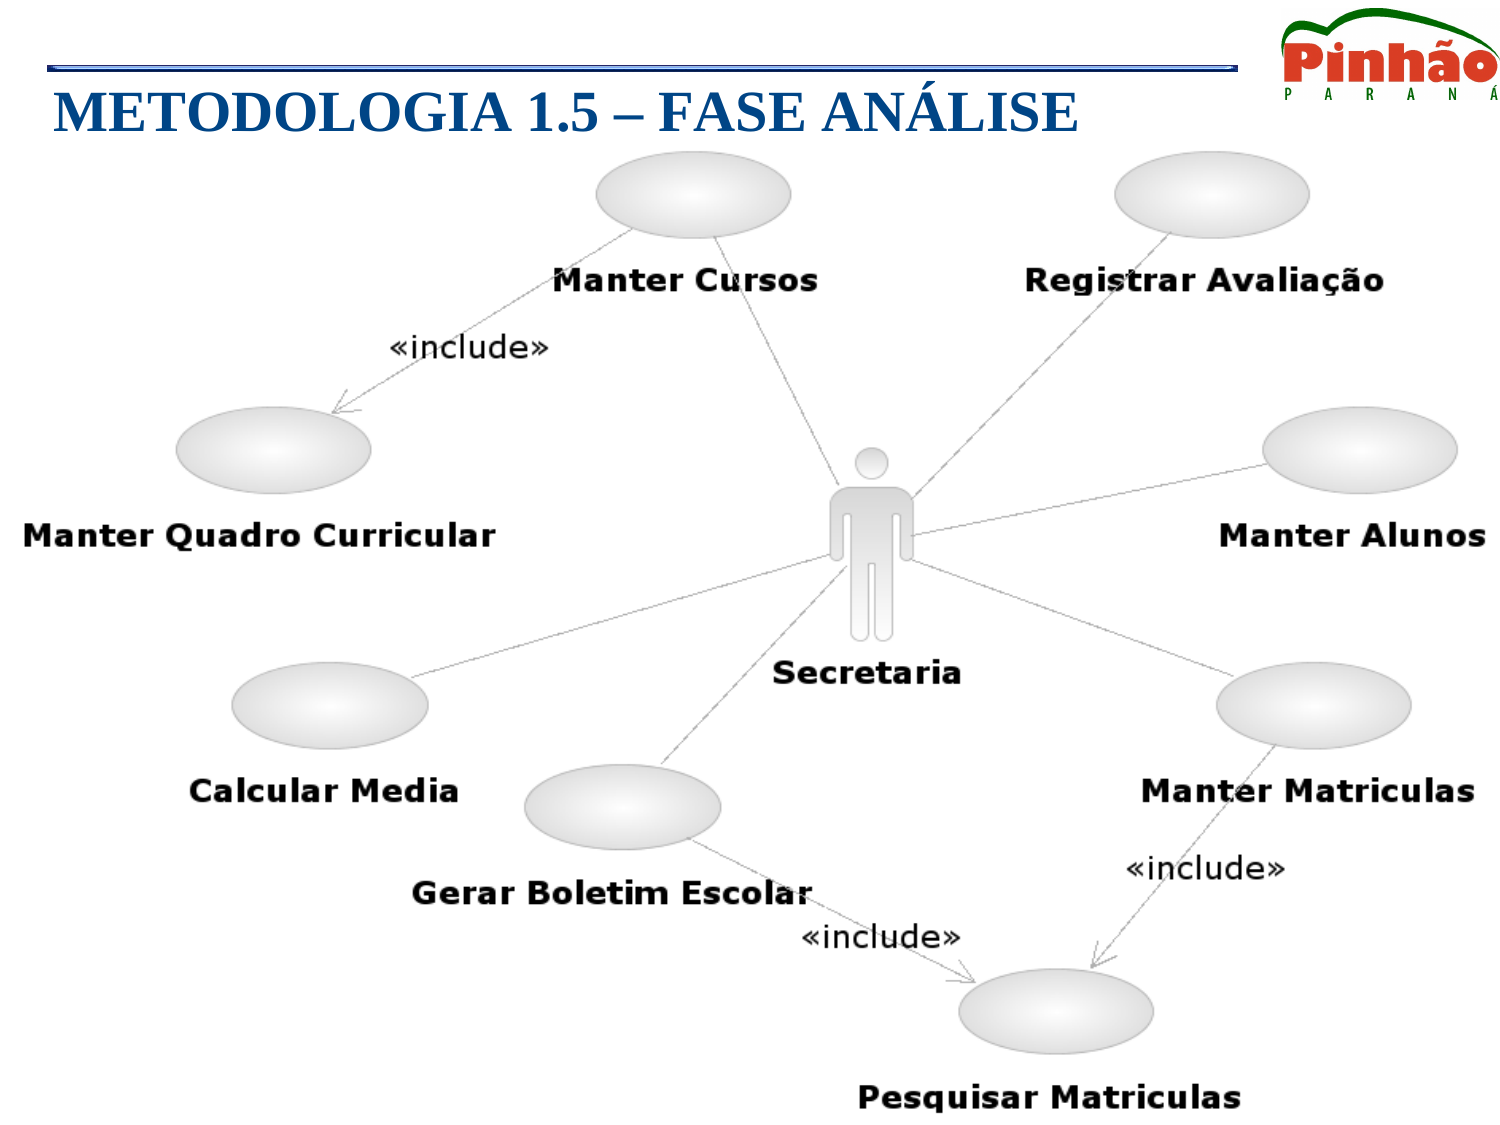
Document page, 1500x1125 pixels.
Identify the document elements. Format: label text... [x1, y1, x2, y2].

picture [1281, 8, 1500, 100]
text_box METODOLOGIA 1.5 – FASE ANÁLISE [53, 79, 1081, 147]
picture [17, 147, 1490, 1119]
